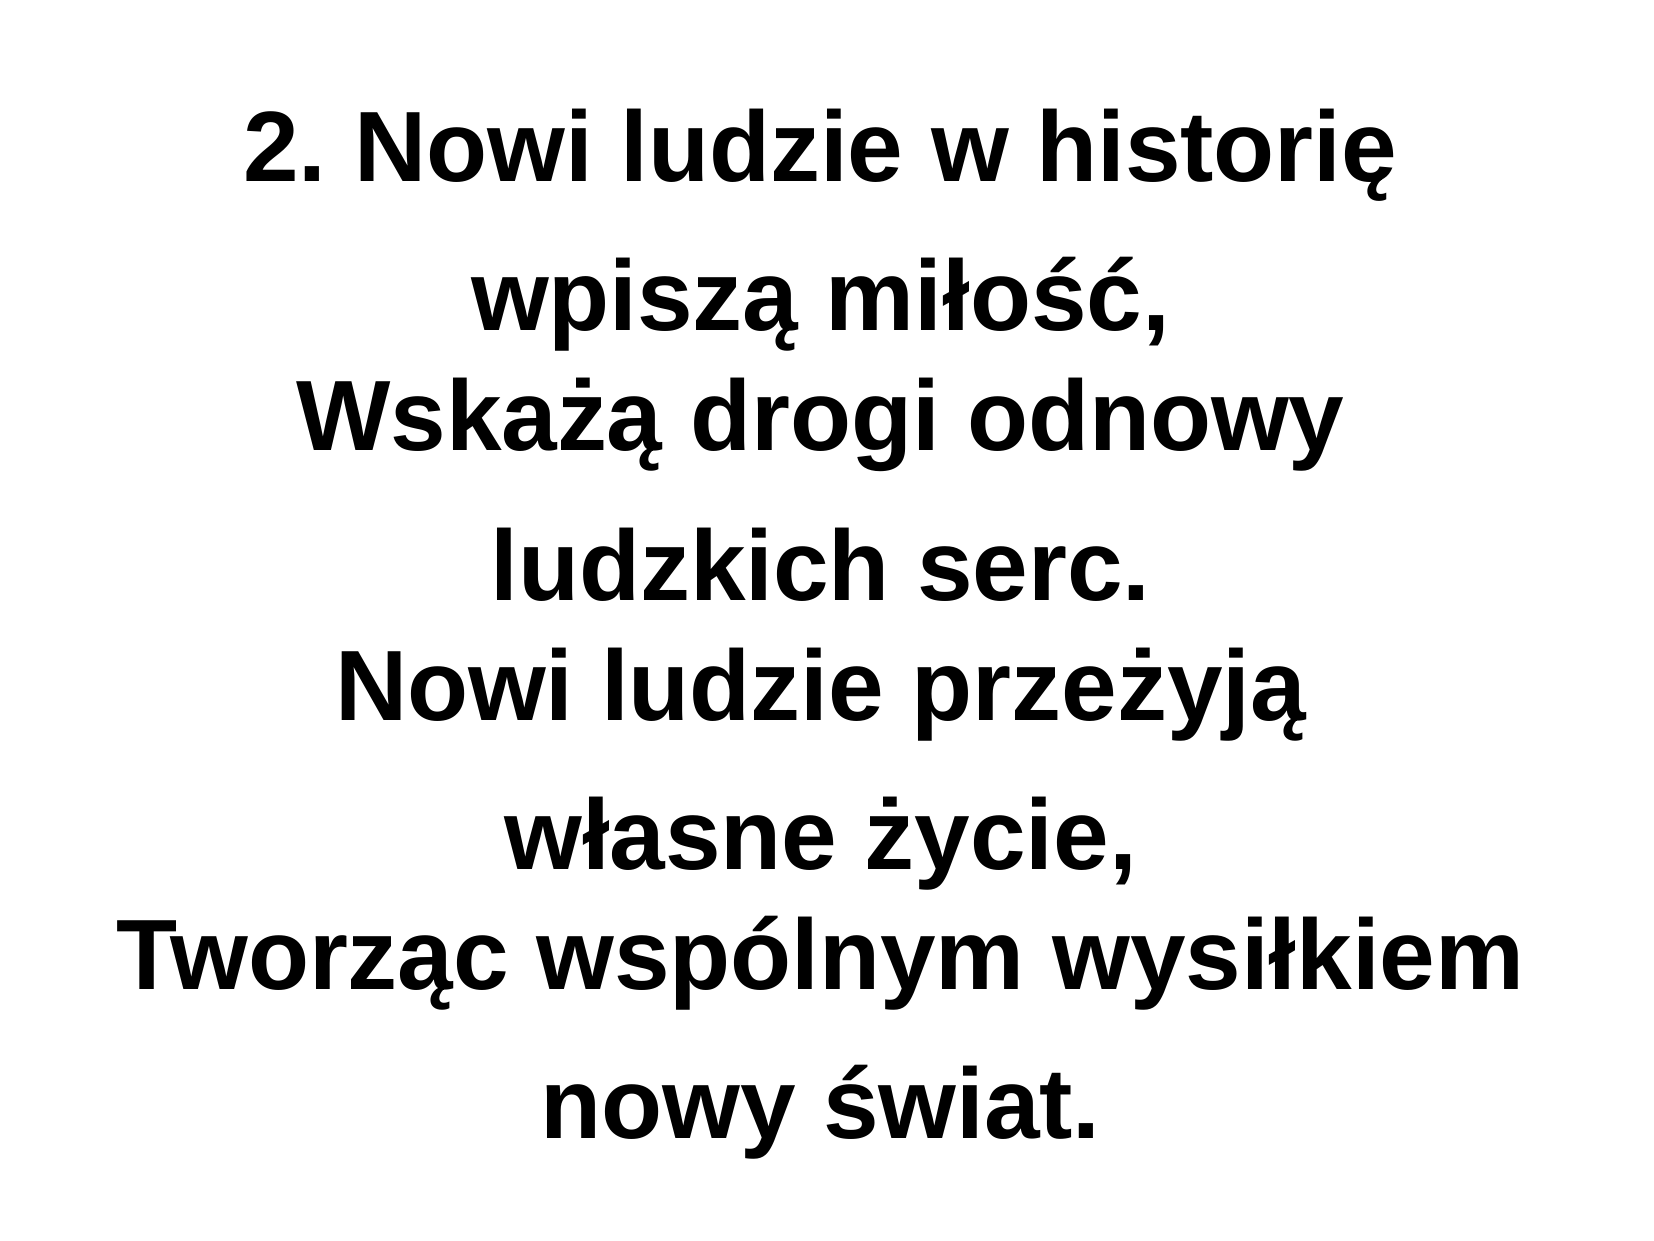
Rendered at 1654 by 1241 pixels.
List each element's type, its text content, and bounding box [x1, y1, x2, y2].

subtitle 2. Nowi ludzie w historię wpiszą miłość, Wskażą drogi odnowy ludzkich serc. Nowi ludzie przeżyją własne życie, Tworząc wspólnym wysiłkiem nowy świat. [0, 76, 1642, 1164]
